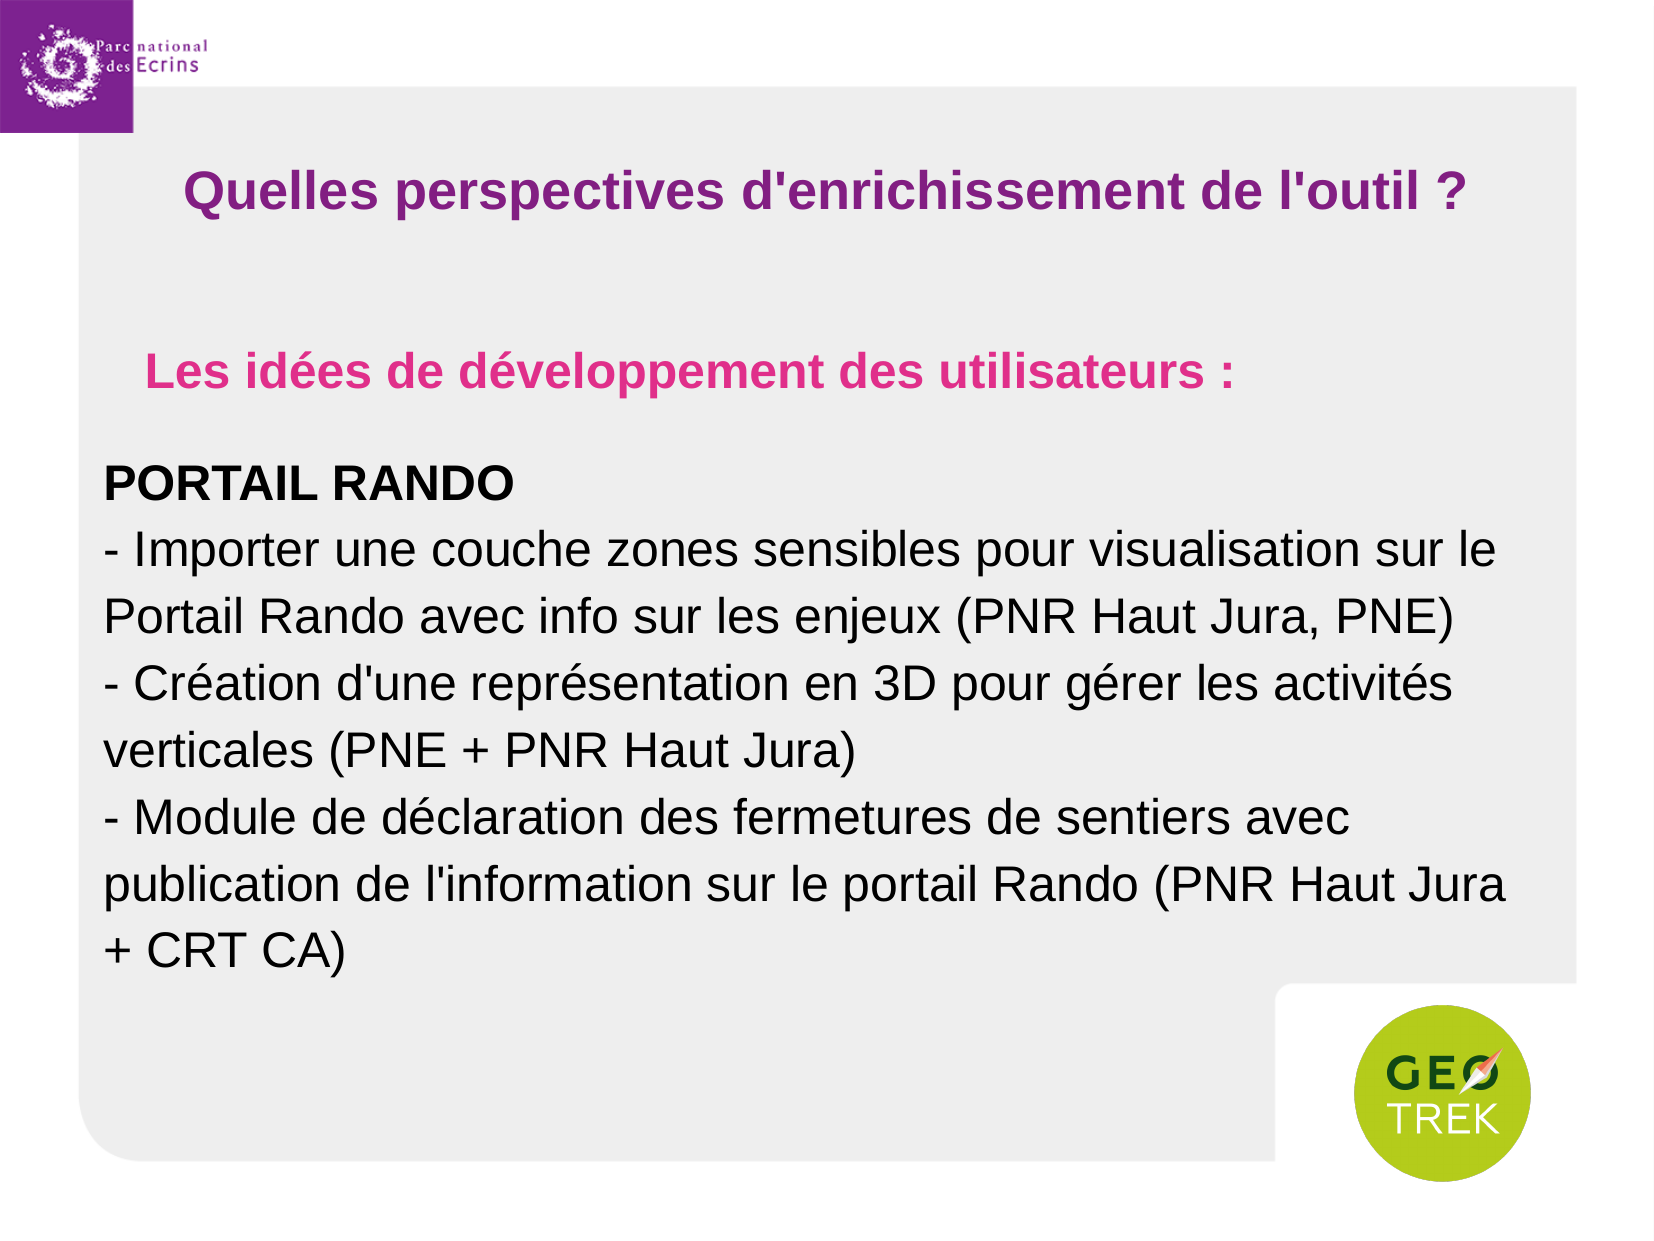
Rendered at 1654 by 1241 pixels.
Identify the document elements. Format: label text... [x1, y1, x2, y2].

title Quelles perspectives d'enrichissement de l'outil ? [82, 115, 1571, 266]
picture [0, 0, 1654, 1241]
text_box PORTAIL RANDO - Importer une couche zones sensibles pour visualisation sur le Portail Rando avec info sur les enjeux (PNR Haut Jura, PNE) - Création d'une représentation en 3D pour gérer les activités verticales (PNE + PNR Haut Jura) - Module de déclaration des fermetures de sentiers avec publication de l'information sur le portail Rando (PNR Haut Jura + CRT CA) [88, 447, 1565, 1155]
list Les idées de développement des utilisateurs : [88, 343, 1577, 1063]
